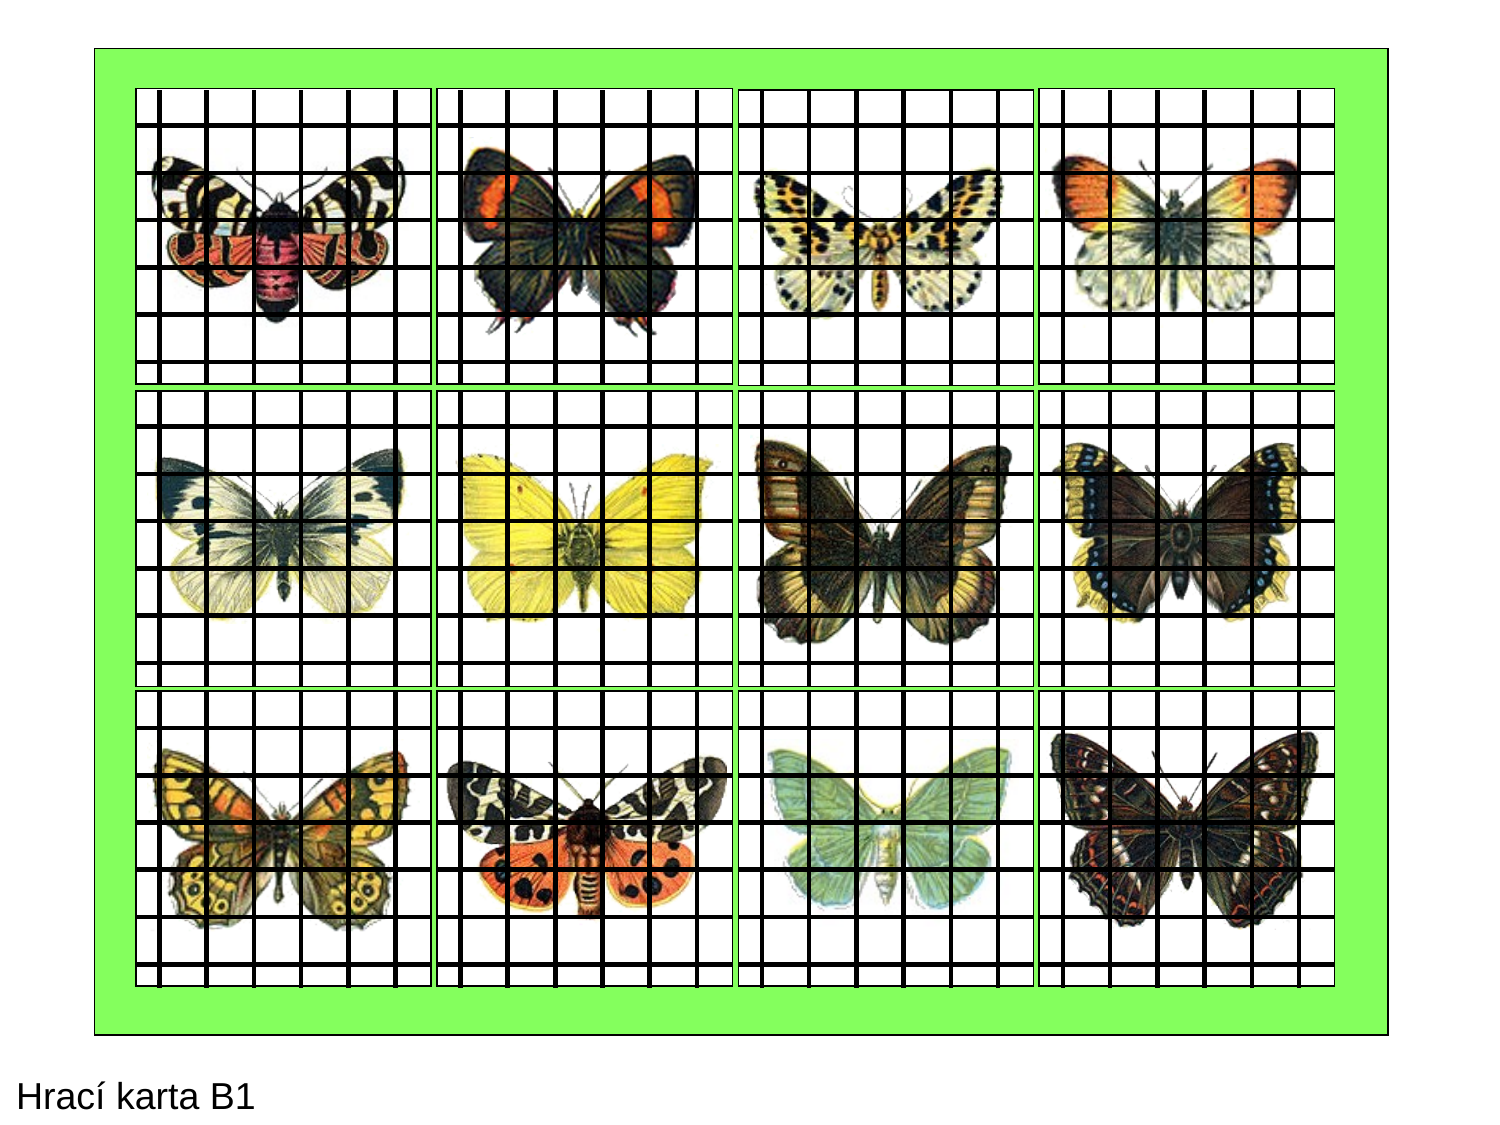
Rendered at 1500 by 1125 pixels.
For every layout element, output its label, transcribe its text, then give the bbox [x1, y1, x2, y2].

picture [351, 919, 393, 946]
picture [652, 317, 695, 359]
picture [1254, 872, 1297, 915]
picture [1112, 919, 1155, 930]
picture [147, 919, 157, 946]
picture [811, 476, 854, 519]
picture [764, 739, 807, 773]
picture [699, 317, 703, 359]
picture [209, 270, 252, 312]
picture [764, 160, 807, 171]
picture [1254, 270, 1297, 312]
picture [750, 222, 760, 265]
picture [605, 825, 647, 867]
picture [1045, 825, 1061, 867]
picture [1160, 148, 1202, 171]
picture [303, 270, 346, 312]
picture [398, 778, 420, 820]
picture [463, 919, 505, 927]
picture [1065, 730, 1108, 773]
picture [1160, 175, 1202, 218]
picture [558, 222, 600, 265]
picture [811, 825, 854, 867]
picture [906, 523, 949, 566]
picture [1065, 148, 1108, 171]
picture [162, 872, 204, 915]
picture [1254, 825, 1297, 867]
picture [454, 222, 458, 265]
picture [454, 137, 458, 171]
picture [859, 739, 901, 773]
picture [811, 919, 854, 927]
picture [1045, 270, 1061, 312]
picture [303, 778, 346, 820]
picture [1112, 148, 1155, 171]
picture [652, 175, 695, 218]
picture [398, 476, 414, 519]
picture [953, 523, 996, 566]
picture [1207, 317, 1250, 328]
picture [605, 571, 647, 613]
picture [1301, 270, 1317, 312]
picture [1000, 523, 1016, 566]
picture [764, 175, 807, 218]
picture [906, 825, 949, 867]
picture [750, 270, 760, 312]
picture [351, 618, 393, 624]
picture [652, 523, 695, 566]
picture [1045, 778, 1061, 820]
picture [1207, 175, 1250, 218]
picture [764, 825, 807, 867]
picture [906, 222, 949, 265]
picture [859, 160, 901, 171]
picture [351, 175, 393, 218]
picture [906, 476, 949, 519]
picture [1254, 571, 1297, 613]
picture [463, 175, 505, 218]
picture [463, 222, 505, 265]
picture [953, 270, 996, 312]
picture [1045, 618, 1061, 632]
picture [1301, 523, 1329, 566]
picture [256, 618, 299, 624]
picture [750, 317, 760, 328]
picture [750, 571, 760, 613]
picture [162, 618, 204, 624]
picture [1045, 919, 1061, 930]
picture [558, 137, 600, 171]
picture [1045, 432, 1061, 472]
picture [463, 825, 505, 867]
picture [652, 444, 695, 472]
picture [1207, 270, 1250, 312]
picture [1301, 730, 1326, 773]
picture [1065, 222, 1108, 265]
picture [605, 751, 647, 773]
picture [859, 432, 901, 472]
picture [1112, 618, 1155, 632]
picture [764, 476, 807, 519]
picture [1301, 778, 1326, 820]
picture [303, 739, 346, 773]
picture [558, 872, 600, 915]
picture [1065, 523, 1108, 566]
picture [953, 317, 996, 328]
picture [1207, 618, 1250, 632]
picture [303, 175, 346, 218]
picture [906, 739, 949, 773]
picture [256, 175, 299, 218]
picture [1045, 317, 1061, 328]
picture [351, 571, 393, 613]
picture [764, 919, 807, 927]
picture [953, 618, 996, 650]
picture [811, 872, 854, 915]
picture [1160, 872, 1202, 915]
picture [953, 160, 996, 171]
picture [1112, 571, 1155, 613]
picture [605, 317, 647, 359]
picture [605, 222, 647, 265]
picture [1160, 432, 1202, 472]
picture [1301, 476, 1329, 519]
picture [1207, 222, 1250, 265]
picture [510, 571, 553, 613]
picture [750, 523, 760, 566]
picture [454, 317, 458, 359]
picture [859, 175, 901, 218]
picture [398, 523, 414, 566]
picture [303, 148, 346, 171]
picture [1301, 825, 1326, 867]
picture [351, 222, 393, 265]
picture [605, 872, 647, 915]
picture [454, 618, 458, 639]
picture [209, 571, 252, 613]
picture [1112, 523, 1155, 566]
picture [303, 222, 346, 265]
picture [147, 571, 157, 613]
picture [811, 778, 854, 820]
picture [398, 872, 420, 915]
picture [859, 571, 901, 613]
picture [764, 317, 807, 328]
picture [256, 825, 299, 867]
picture [454, 571, 458, 613]
picture [1045, 872, 1061, 915]
picture [906, 778, 949, 820]
picture [1112, 175, 1155, 218]
picture [605, 523, 647, 566]
picture [398, 919, 420, 946]
picture [147, 317, 157, 331]
picture [1301, 222, 1317, 265]
picture [811, 739, 854, 773]
picture [1000, 160, 1011, 171]
picture [1254, 148, 1297, 171]
picture [256, 571, 299, 613]
picture [351, 872, 393, 915]
picture [1065, 432, 1108, 472]
picture [699, 825, 727, 867]
picture [351, 444, 393, 472]
picture [605, 270, 647, 312]
picture [1160, 317, 1202, 328]
picture [906, 432, 949, 472]
picture [1112, 778, 1155, 820]
picture [1160, 618, 1202, 632]
picture [605, 778, 647, 820]
picture [162, 523, 204, 566]
picture [1045, 148, 1061, 171]
picture [750, 175, 760, 218]
picture [558, 444, 600, 472]
picture [256, 523, 299, 566]
picture [750, 160, 760, 171]
picture [1000, 317, 1011, 328]
picture [605, 618, 647, 639]
picture [859, 222, 901, 265]
picture [1065, 476, 1108, 519]
picture [859, 270, 901, 312]
picture [303, 317, 346, 331]
picture [1301, 148, 1317, 171]
picture [1254, 476, 1297, 519]
picture [1000, 222, 1011, 265]
picture [256, 739, 299, 773]
picture [162, 739, 204, 773]
picture [906, 270, 949, 312]
picture [1045, 571, 1061, 613]
picture [303, 872, 346, 915]
picture [303, 825, 346, 867]
picture [811, 571, 854, 613]
picture [463, 270, 505, 312]
picture [1112, 476, 1155, 519]
picture [463, 476, 505, 519]
picture [558, 618, 600, 639]
picture [953, 222, 996, 265]
picture [1000, 571, 1016, 613]
picture [1000, 270, 1011, 312]
picture [303, 571, 346, 613]
picture [398, 444, 414, 472]
text_box Hrací karta B1 [1, 1064, 271, 1125]
picture [811, 160, 854, 171]
picture [750, 618, 760, 650]
picture [510, 476, 553, 519]
picture [859, 317, 901, 328]
picture [1160, 778, 1202, 820]
picture [652, 825, 695, 867]
picture [303, 444, 346, 472]
picture [1112, 222, 1155, 265]
picture [147, 222, 157, 265]
picture [147, 444, 157, 472]
picture [351, 148, 393, 171]
picture [605, 175, 647, 218]
picture [1000, 872, 1019, 915]
picture [463, 137, 505, 171]
picture [1207, 148, 1250, 171]
picture [398, 825, 420, 867]
picture [147, 872, 157, 915]
picture [953, 919, 996, 927]
picture [953, 175, 996, 218]
picture [811, 270, 854, 312]
picture [1065, 317, 1108, 328]
picture [811, 317, 854, 328]
picture [510, 137, 553, 171]
picture [1000, 919, 1019, 927]
picture [1065, 618, 1108, 632]
picture [256, 778, 299, 820]
picture [147, 523, 157, 566]
picture [1045, 175, 1061, 218]
picture [442, 825, 458, 867]
picture [303, 919, 346, 946]
picture [1254, 175, 1297, 218]
picture [1254, 523, 1297, 566]
picture [1160, 523, 1202, 566]
picture [764, 571, 807, 613]
picture [750, 432, 760, 472]
picture [906, 317, 949, 328]
picture [1000, 778, 1019, 820]
picture [859, 523, 901, 566]
picture [859, 778, 901, 820]
picture [162, 778, 204, 820]
picture [1254, 432, 1297, 472]
picture [209, 919, 252, 946]
picture [398, 270, 414, 312]
picture [510, 523, 553, 566]
picture [1065, 919, 1108, 930]
picture [351, 778, 393, 820]
picture [906, 919, 949, 927]
picture [1112, 730, 1155, 773]
picture [1065, 778, 1108, 820]
picture [162, 571, 204, 613]
picture [510, 444, 553, 472]
picture [303, 476, 346, 519]
picture [1000, 476, 1016, 519]
picture [605, 137, 647, 171]
picture [652, 476, 695, 519]
picture [953, 739, 996, 773]
picture [463, 872, 505, 915]
picture [351, 317, 393, 331]
picture [764, 523, 807, 566]
picture [256, 476, 299, 519]
picture [1254, 730, 1297, 773]
picture [811, 432, 854, 472]
picture [510, 872, 553, 915]
picture [764, 432, 807, 472]
picture [510, 778, 553, 820]
picture [764, 270, 807, 312]
picture [953, 432, 996, 472]
picture [510, 618, 553, 639]
picture [351, 825, 393, 867]
picture [1045, 523, 1061, 566]
picture [162, 919, 204, 946]
picture [1254, 778, 1297, 820]
picture [454, 175, 458, 218]
picture [256, 148, 299, 171]
picture [351, 739, 393, 773]
picture [699, 476, 721, 519]
picture [162, 444, 204, 472]
picture [558, 825, 600, 867]
picture [256, 270, 299, 312]
picture [256, 919, 299, 946]
picture [510, 751, 553, 773]
picture [147, 825, 157, 867]
picture [463, 444, 505, 472]
picture [209, 825, 252, 867]
picture [558, 270, 600, 312]
picture [209, 618, 252, 624]
picture [652, 919, 695, 927]
picture [162, 476, 204, 519]
picture [699, 778, 727, 820]
picture [558, 751, 600, 773]
picture [1207, 872, 1250, 915]
picture [699, 523, 721, 566]
picture [652, 571, 695, 613]
picture [1065, 825, 1108, 867]
picture [147, 476, 157, 519]
picture [351, 476, 393, 519]
picture [953, 778, 996, 820]
picture [652, 618, 695, 639]
picture [1065, 270, 1108, 312]
picture [351, 270, 393, 312]
picture [699, 618, 721, 639]
picture [1065, 872, 1108, 915]
picture [398, 317, 414, 331]
picture [1254, 222, 1297, 265]
picture [699, 872, 727, 915]
picture [1045, 476, 1061, 519]
picture [699, 444, 721, 472]
picture [1000, 175, 1011, 218]
picture [652, 222, 695, 265]
picture [953, 872, 996, 915]
picture [1301, 872, 1326, 915]
picture [463, 571, 505, 613]
picture [1301, 175, 1317, 218]
picture [1207, 571, 1250, 613]
picture [256, 222, 299, 265]
picture [1000, 618, 1016, 650]
picture [454, 523, 458, 566]
picture [1000, 825, 1019, 867]
picture [906, 571, 949, 613]
picture [1112, 432, 1155, 472]
picture [209, 175, 252, 218]
picture [1207, 730, 1250, 773]
picture [398, 222, 414, 265]
picture [162, 175, 204, 218]
picture [558, 317, 600, 359]
picture [510, 825, 553, 867]
picture [463, 751, 505, 773]
picture [953, 476, 996, 519]
picture [398, 618, 414, 624]
picture [1207, 919, 1250, 930]
picture [1301, 317, 1317, 328]
picture [1112, 872, 1155, 915]
picture [463, 523, 505, 566]
picture [1207, 432, 1250, 472]
picture [953, 571, 996, 613]
picture [1160, 571, 1202, 613]
picture [147, 270, 157, 312]
picture [162, 148, 204, 171]
picture [398, 571, 414, 613]
picture [1000, 739, 1019, 773]
picture [699, 137, 703, 171]
picture [558, 523, 600, 566]
picture [699, 751, 727, 773]
picture [209, 739, 252, 773]
picture [256, 317, 299, 331]
picture [699, 270, 703, 312]
picture [859, 872, 901, 915]
picture [1160, 919, 1202, 930]
picture [1000, 432, 1016, 472]
picture [510, 175, 553, 218]
picture [209, 778, 252, 820]
picture [510, 919, 553, 927]
picture [652, 872, 695, 915]
picture [811, 618, 854, 650]
picture [442, 778, 458, 820]
picture [147, 618, 157, 624]
picture [1207, 778, 1250, 820]
picture [162, 317, 204, 331]
picture [398, 148, 414, 171]
picture [699, 919, 727, 927]
picture [605, 476, 647, 519]
picture [303, 523, 346, 566]
picture [454, 444, 458, 472]
picture [859, 919, 901, 927]
picture [558, 571, 600, 613]
picture [558, 919, 600, 927]
picture [652, 270, 695, 312]
picture [906, 872, 949, 915]
picture [811, 523, 854, 566]
picture [699, 175, 703, 218]
picture [510, 317, 553, 359]
picture [906, 618, 949, 650]
picture [1207, 825, 1250, 867]
picture [1254, 618, 1297, 632]
picture [256, 444, 299, 472]
picture [811, 175, 854, 218]
picture [209, 222, 252, 265]
picture [1207, 476, 1250, 519]
picture [1160, 270, 1202, 312]
picture [953, 825, 996, 867]
picture [398, 739, 420, 773]
picture [162, 825, 204, 867]
picture [1160, 476, 1202, 519]
picture [1065, 175, 1108, 218]
picture [162, 270, 204, 312]
picture [147, 175, 157, 218]
picture [1112, 270, 1155, 312]
picture [463, 618, 505, 639]
picture [750, 476, 760, 519]
picture [442, 872, 458, 915]
picture [463, 778, 505, 820]
picture [906, 160, 949, 171]
picture [454, 270, 458, 312]
picture [209, 444, 252, 472]
picture [558, 175, 600, 218]
picture [1301, 618, 1329, 632]
picture [764, 618, 807, 650]
picture [256, 872, 299, 915]
picture [209, 476, 252, 519]
picture [398, 175, 414, 218]
picture [303, 618, 346, 624]
picture [463, 317, 505, 359]
picture [652, 751, 695, 773]
picture [1160, 825, 1202, 867]
picture [1045, 222, 1061, 265]
picture [1254, 919, 1297, 930]
picture [1160, 730, 1202, 773]
picture [162, 222, 204, 265]
picture [1160, 222, 1202, 265]
picture [510, 270, 553, 312]
picture [1112, 825, 1155, 867]
picture [147, 778, 157, 820]
picture [906, 175, 949, 218]
picture [558, 476, 600, 519]
picture [652, 137, 695, 171]
picture [1301, 919, 1326, 930]
picture [147, 739, 157, 773]
picture [764, 778, 807, 820]
picture [1112, 317, 1155, 328]
picture [1207, 523, 1250, 566]
picture [1045, 730, 1061, 773]
picture [764, 222, 807, 265]
picture [209, 317, 252, 331]
picture [652, 778, 695, 820]
picture [1254, 317, 1297, 328]
text_box [94, 48, 1388, 1035]
picture [1065, 571, 1108, 613]
picture [1301, 571, 1329, 613]
picture [510, 222, 553, 265]
picture [699, 222, 703, 265]
picture [442, 919, 458, 927]
picture [859, 476, 901, 519]
picture [351, 523, 393, 566]
picture [1301, 432, 1329, 472]
picture [209, 148, 252, 171]
picture [764, 872, 807, 915]
picture [859, 618, 901, 650]
picture [558, 778, 600, 820]
picture [454, 476, 458, 519]
picture [699, 571, 721, 613]
picture [605, 919, 647, 927]
picture [209, 872, 252, 915]
picture [605, 444, 647, 472]
picture [859, 825, 901, 867]
picture [442, 751, 458, 773]
picture [811, 222, 854, 265]
picture [147, 148, 157, 171]
picture [209, 523, 252, 566]
